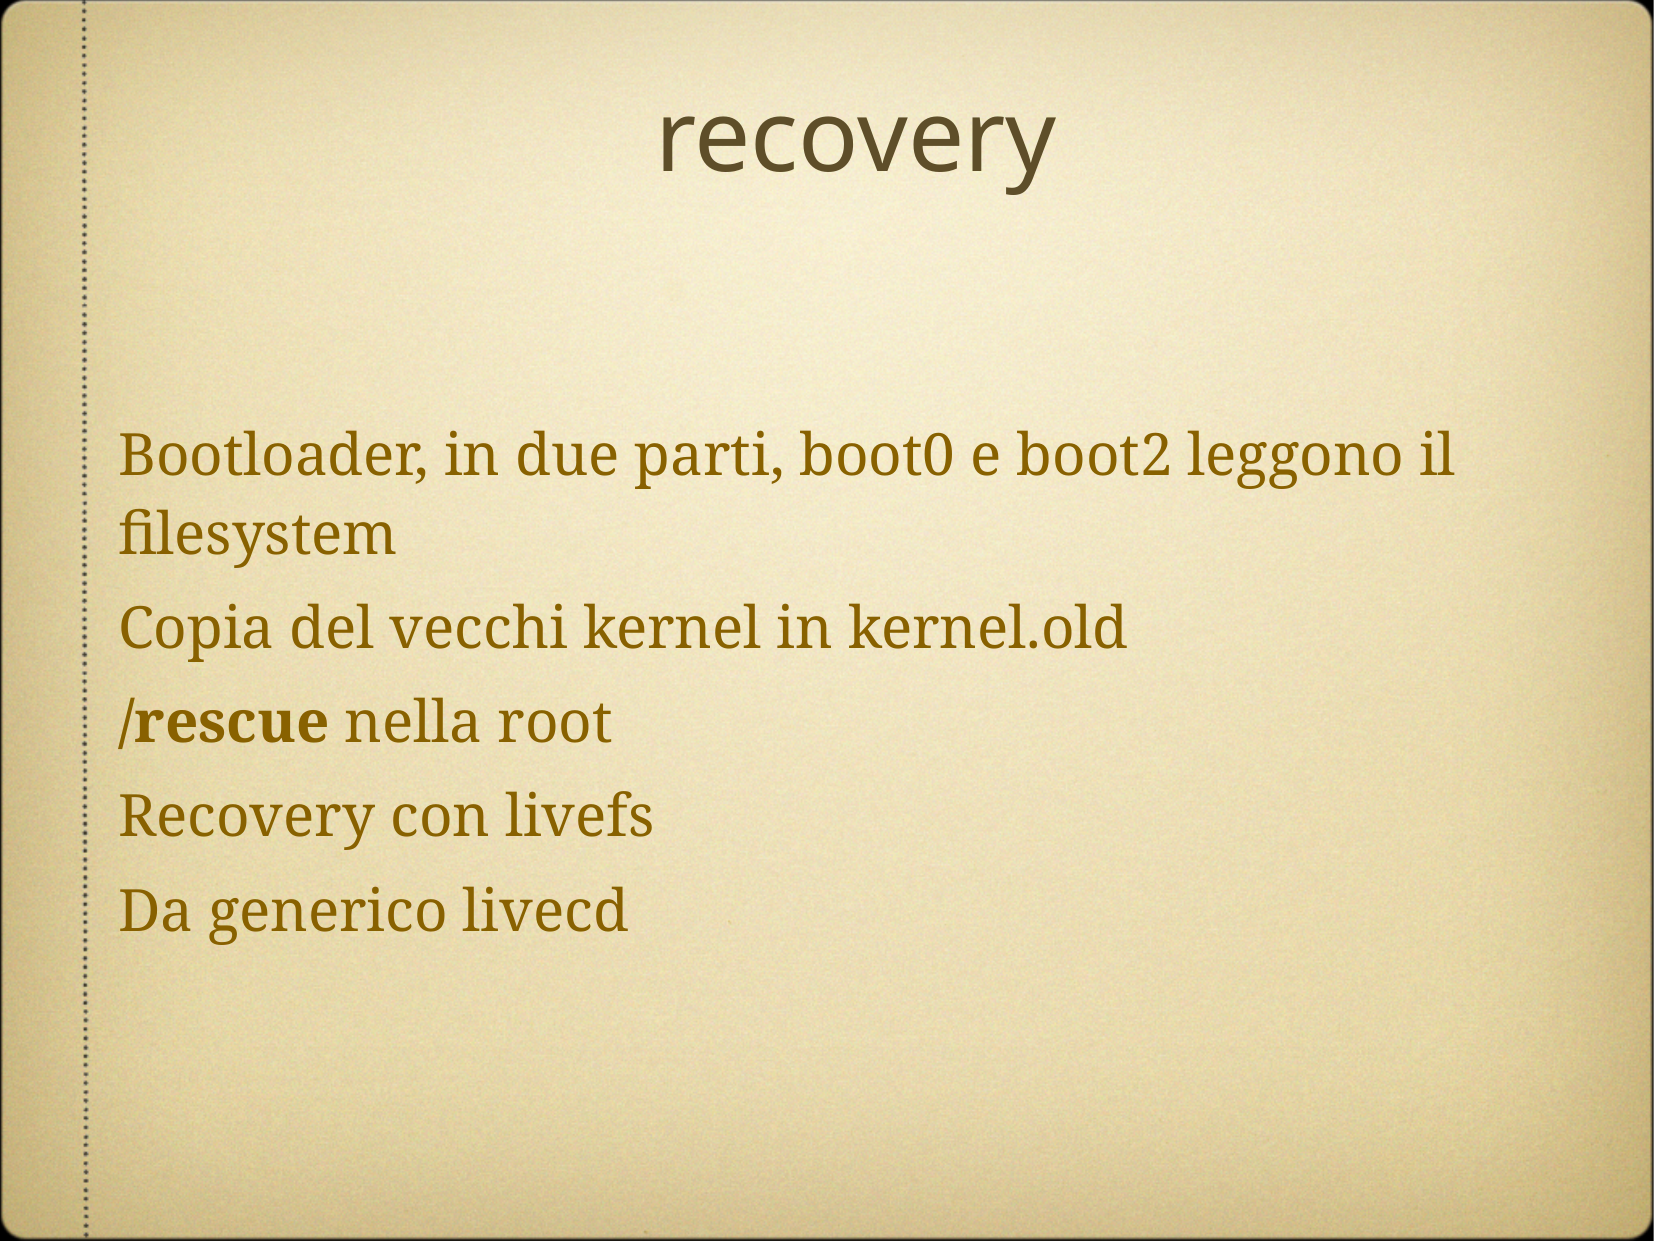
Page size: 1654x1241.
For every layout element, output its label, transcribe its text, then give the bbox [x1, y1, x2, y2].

list Bootloader, in due parti, boot0 e boot2 leggono il filesystem Copia del vecchi kernel in kernel.old /rescue nella root Recovery con livefs Da generico livecd [118, 413, 1609, 1063]
title recovery [118, 0, 1595, 265]
picture [0, 0, 1654, 1241]
